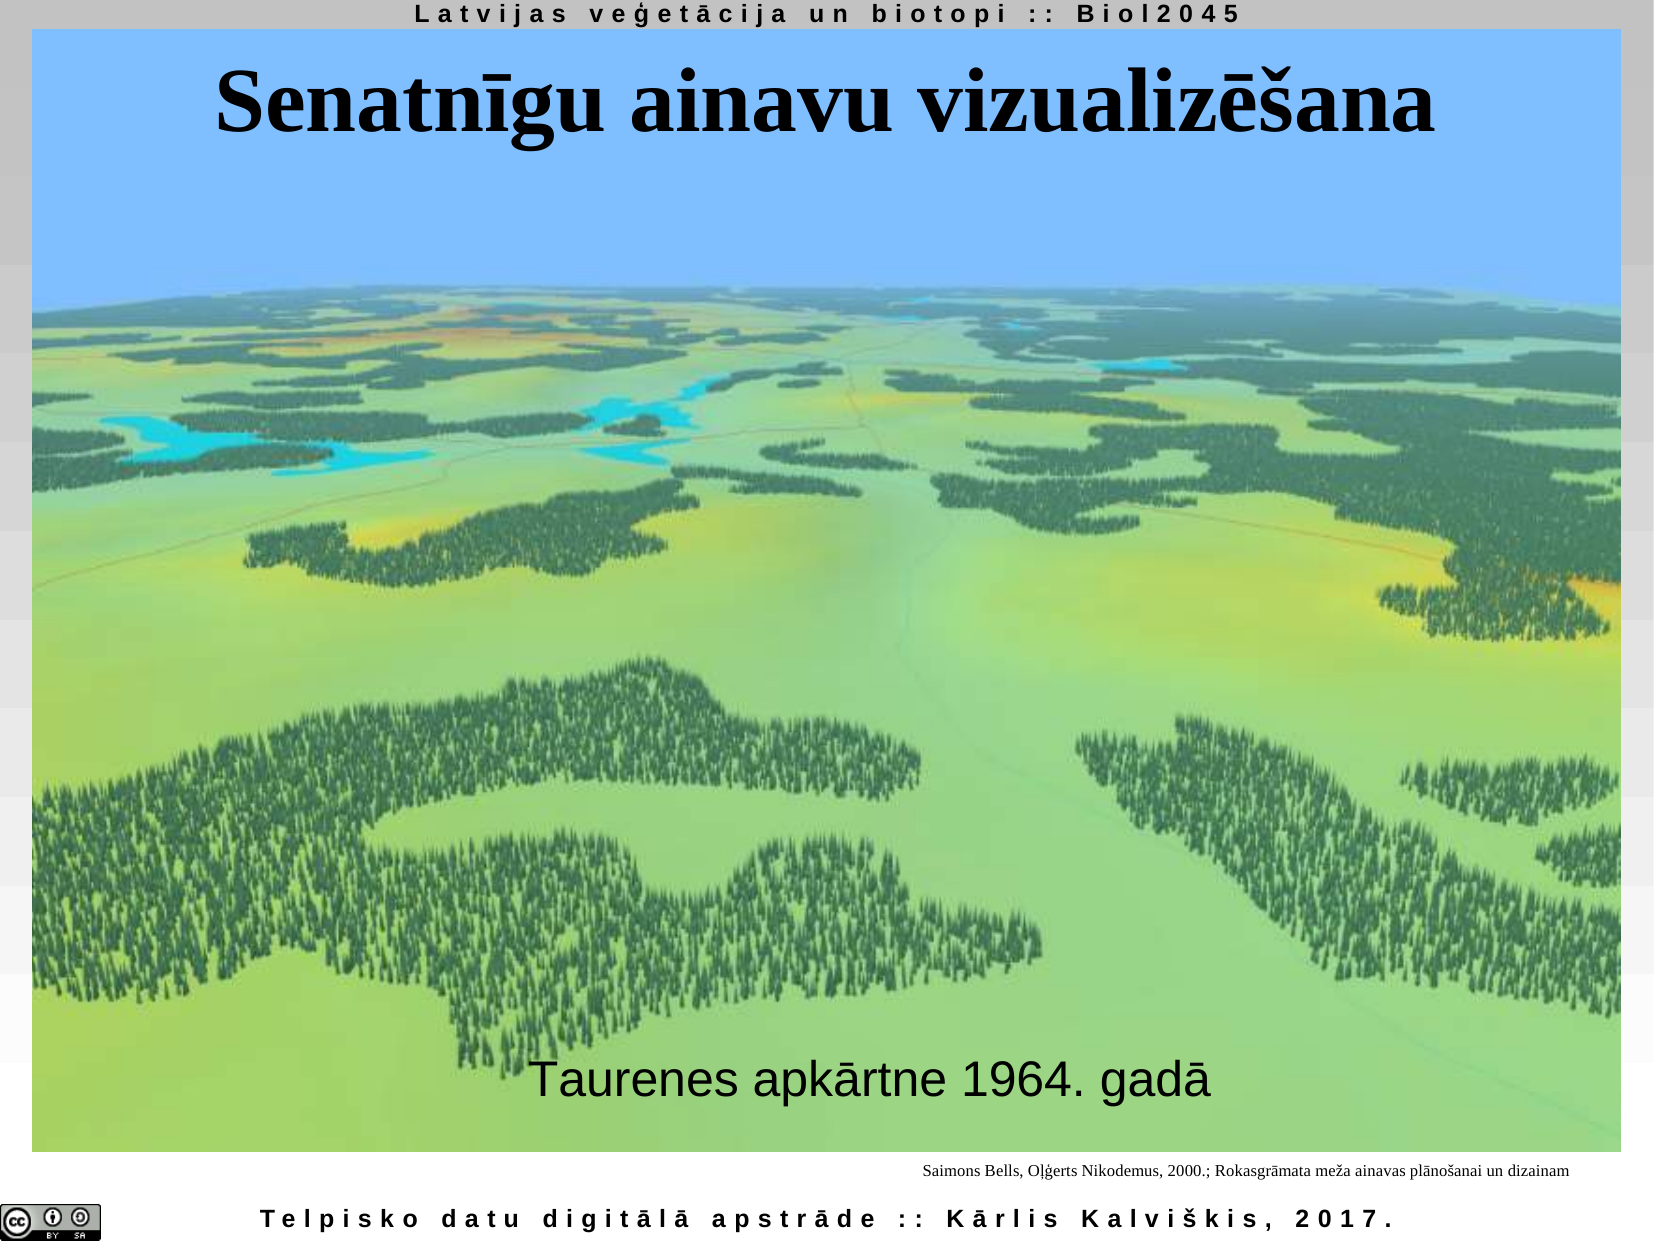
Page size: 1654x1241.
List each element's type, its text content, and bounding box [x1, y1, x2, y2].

title Senatnīgu ainavu vizualizēšana [29, 49, 1625, 296]
text_box Saimons Bells, Oļģerts Nikodemus, 2000.; Rokasgrāmata meža ainavas plānošanai un dizainam [922, 1161, 1572, 1180]
picture [0, 0, 1654, 1241]
text_box Taurenes apkārtne 1964. gadā [527, 1051, 1212, 1108]
